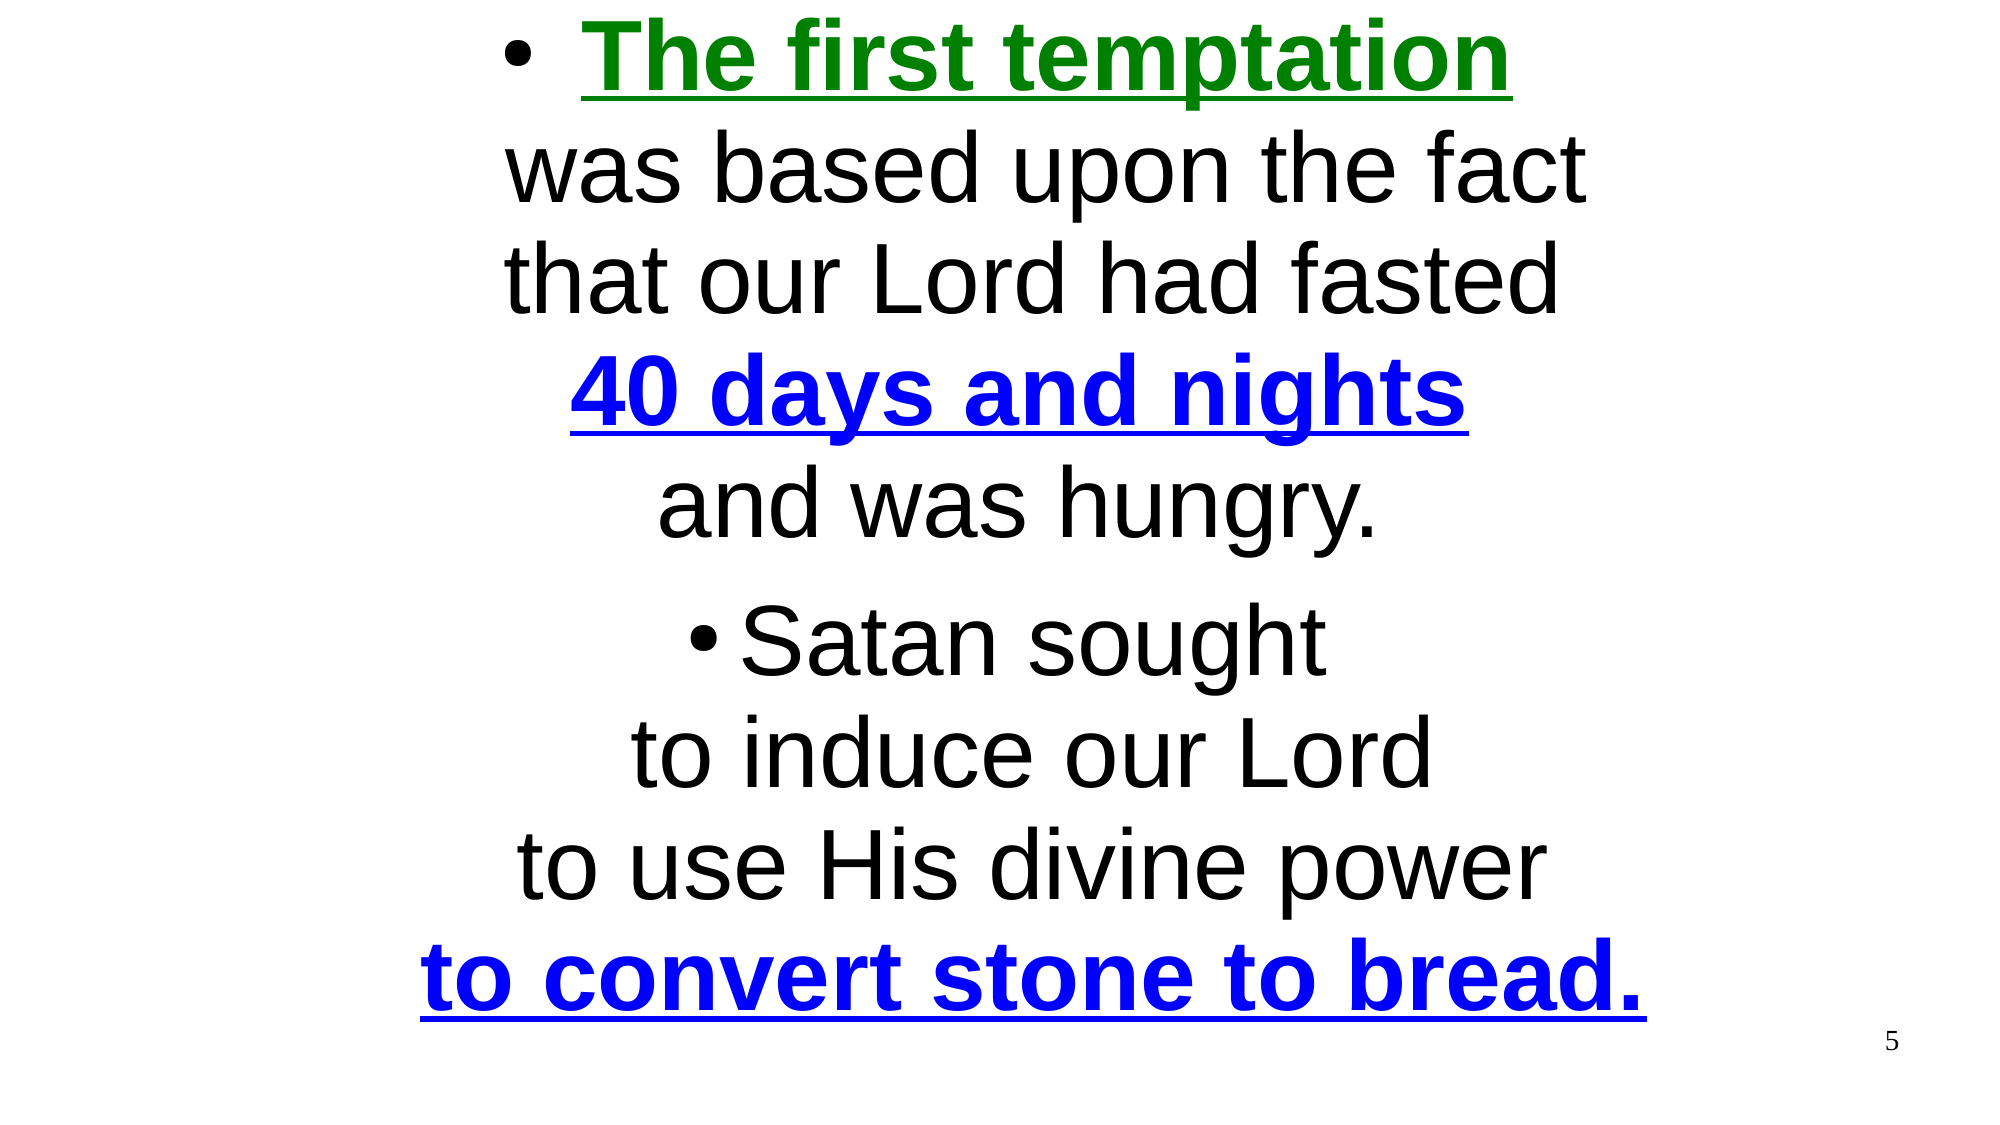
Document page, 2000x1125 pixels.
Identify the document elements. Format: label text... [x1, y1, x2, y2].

list The first temptation was based upon the fact that our Lord had fasted 40 days and nights and was hungry. Satan sought to induce our Lord to use His divine power to convert stone to bread. [0, 0, 1996, 1123]
